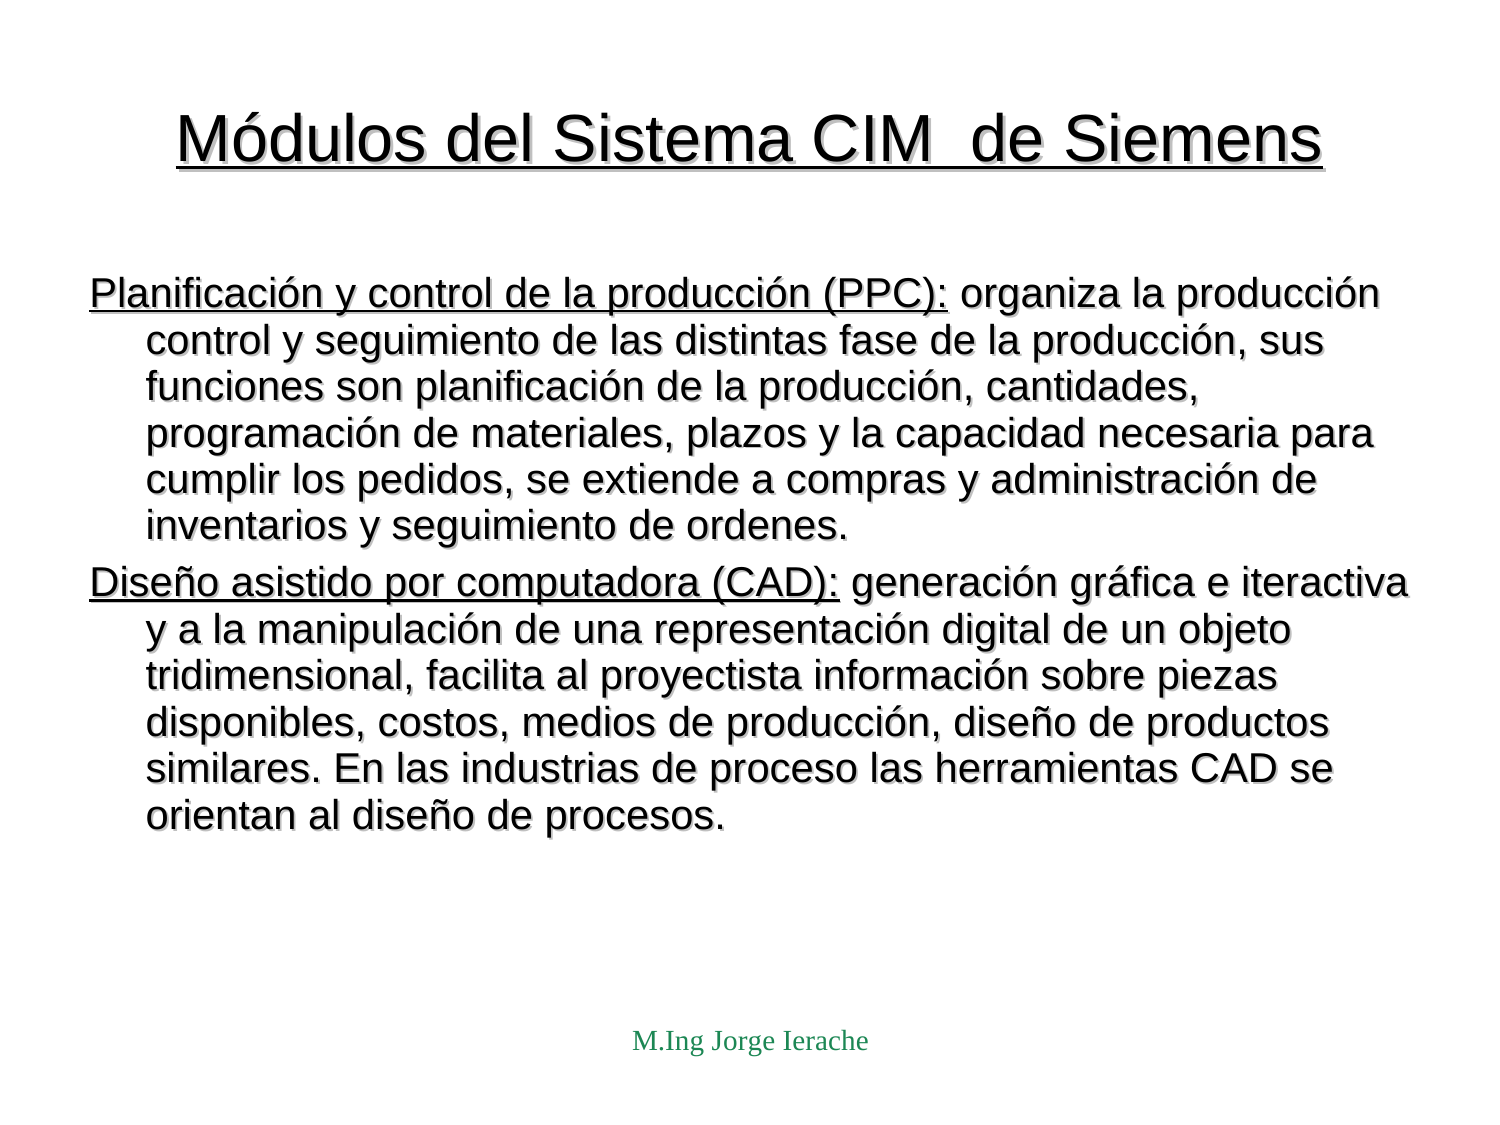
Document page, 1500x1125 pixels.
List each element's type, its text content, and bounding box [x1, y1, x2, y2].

title Módulos del Sistema CIM de Siemens [74, 44, 1425, 233]
list Planificación y control de la producción (PPC): organiza la producción control y seguimiento de las distintas fase de la producción, sus funciones son planificación de la producción, cantidades, programación de materiales, plazos y la capacidad necesaria para cumplir los pedidos, se extiende a compras y administración de inventarios y seguimiento de ordenes. Diseño asistido por computadora (CAD): generación gráfica e iteractiva y a la manipulación de una representación digital de un objeto tridimensional, facilita al proyectista información sobre piezas disponibles, costos, medios de producción, diseño de productos similares. En las industrias de proceso las herramientas CAD se orientan al diseño de procesos. [74, 262, 1425, 1001]
